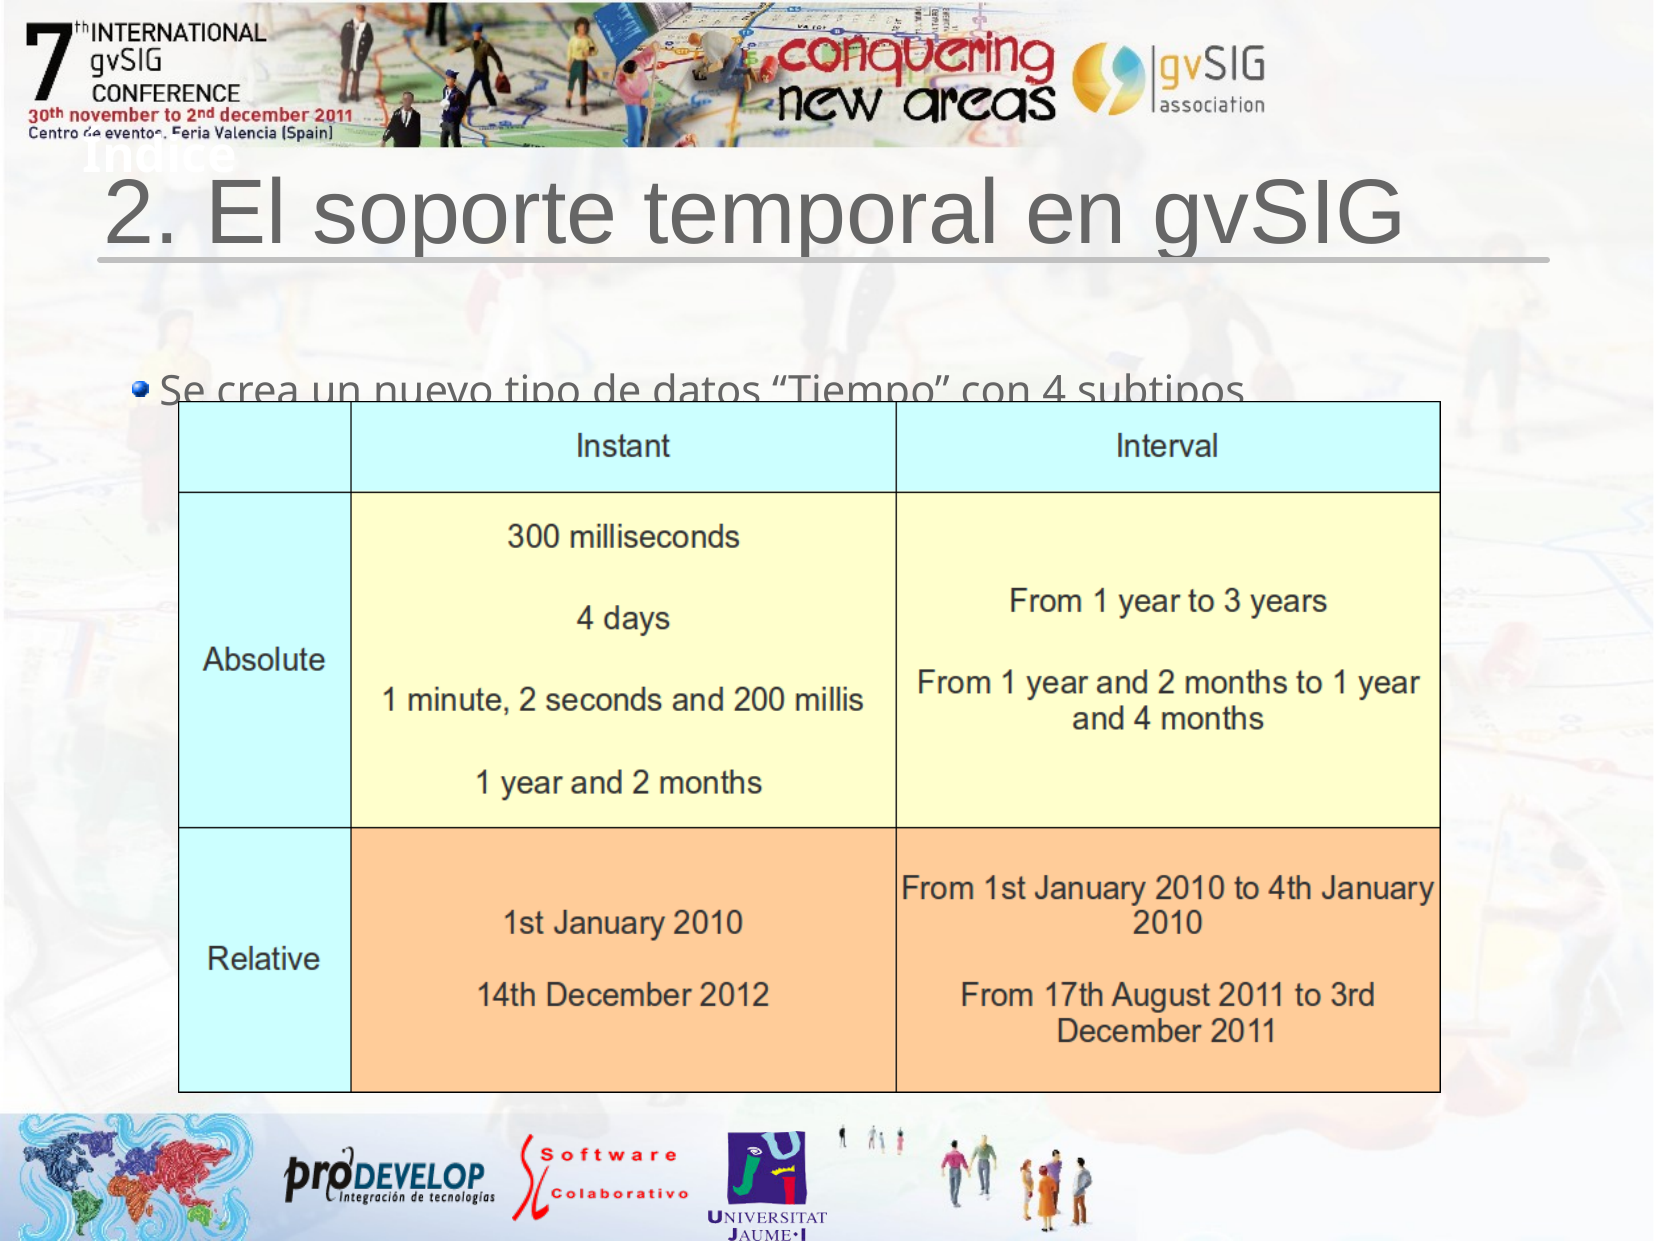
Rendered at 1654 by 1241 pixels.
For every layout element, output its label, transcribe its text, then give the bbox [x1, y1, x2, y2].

text_box 2. El soporte temporal en gvSIG [88, 153, 1424, 271]
title Índice [82, 49, 1571, 257]
picture [0, 0, 1654, 1241]
text_box Se crea un nuevo tipo de datos “Tiempo” con 4 subtipos [118, 324, 1477, 539]
